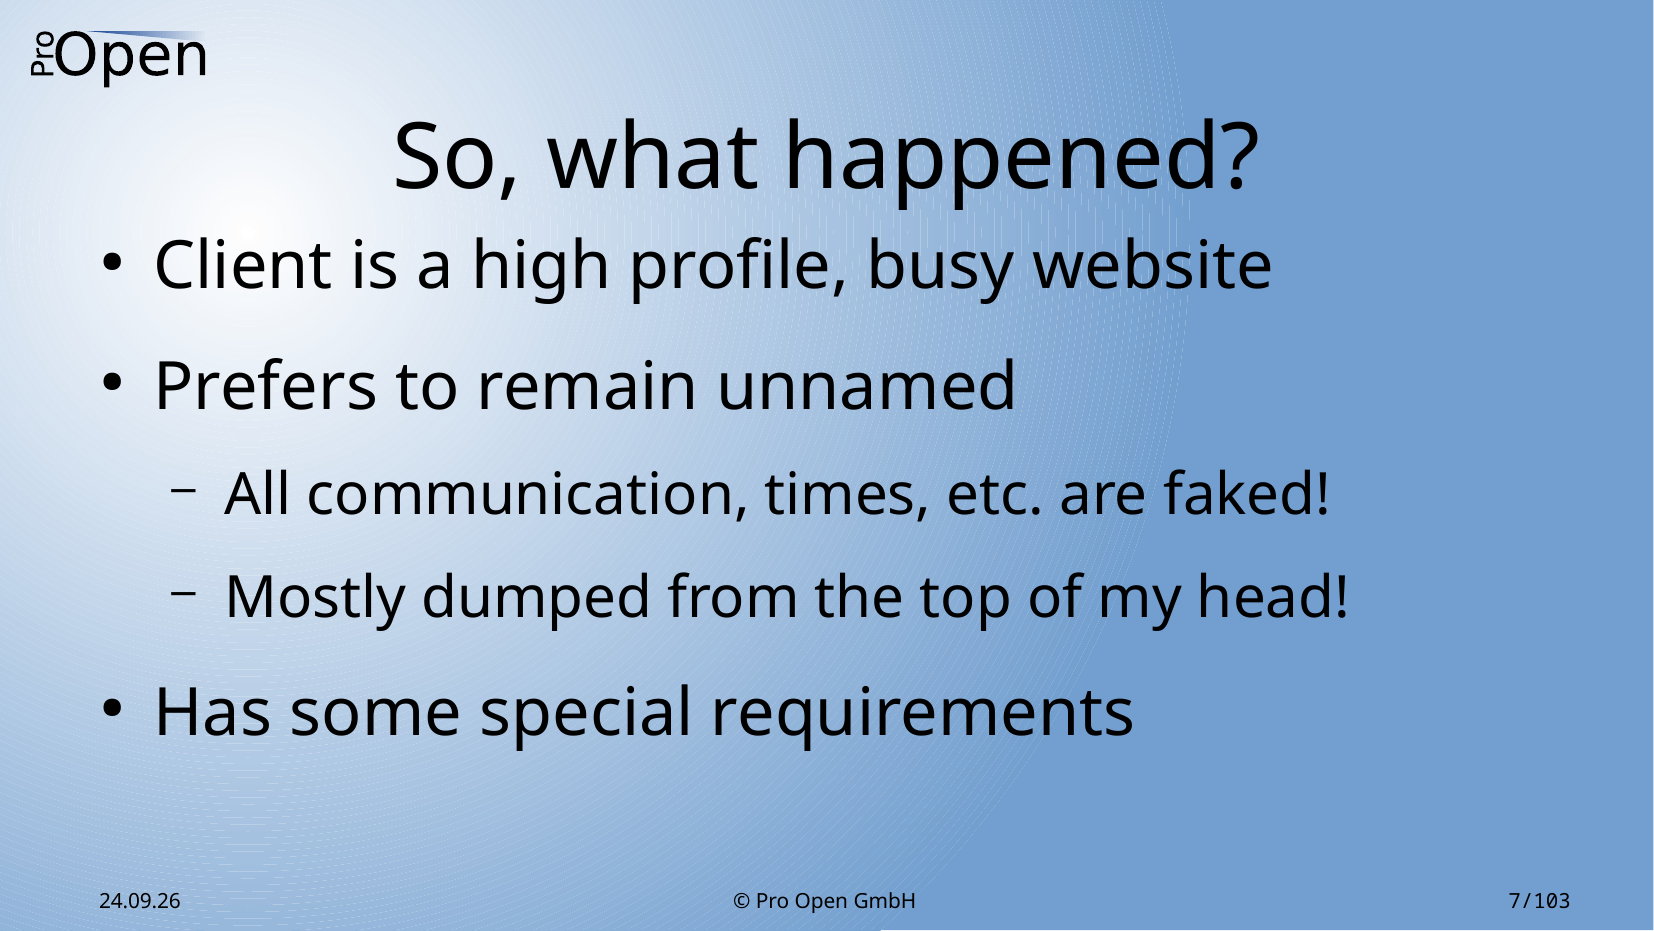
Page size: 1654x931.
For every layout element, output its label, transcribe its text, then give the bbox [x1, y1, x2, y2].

title So, what happened? [82, 88, 1571, 217]
list Client is a high profile, busy website Prefers to remain unnamed All communication, times, etc. are faked! Mostly dumped from the top of my head! Has some special requirements [82, 217, 1571, 827]
